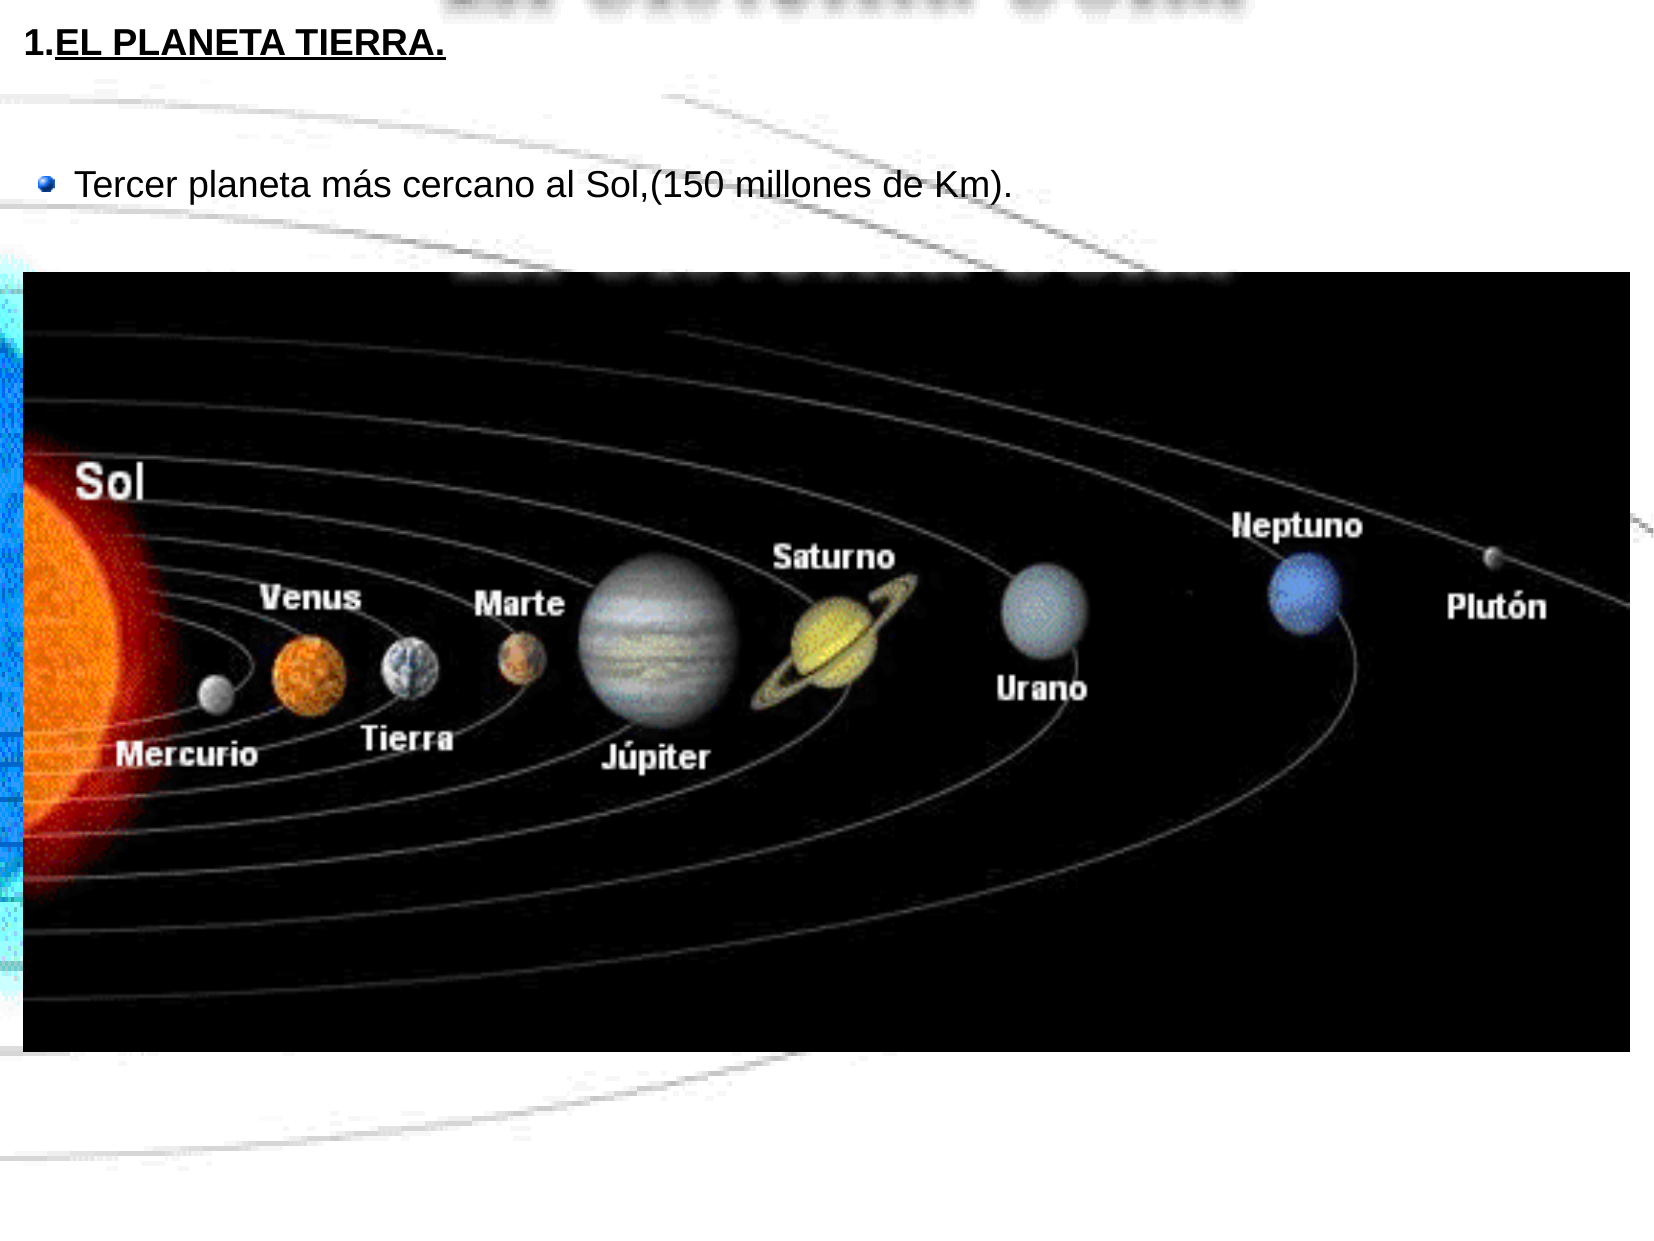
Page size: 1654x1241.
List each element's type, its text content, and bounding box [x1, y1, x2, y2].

text_box Tercer planeta más cercano al Sol,(150 millones de Km). [23, 155, 1029, 213]
picture [0, 0, 1654, 1241]
text_box 1.EL PLANETA TIERRA. [8, 14, 461, 71]
